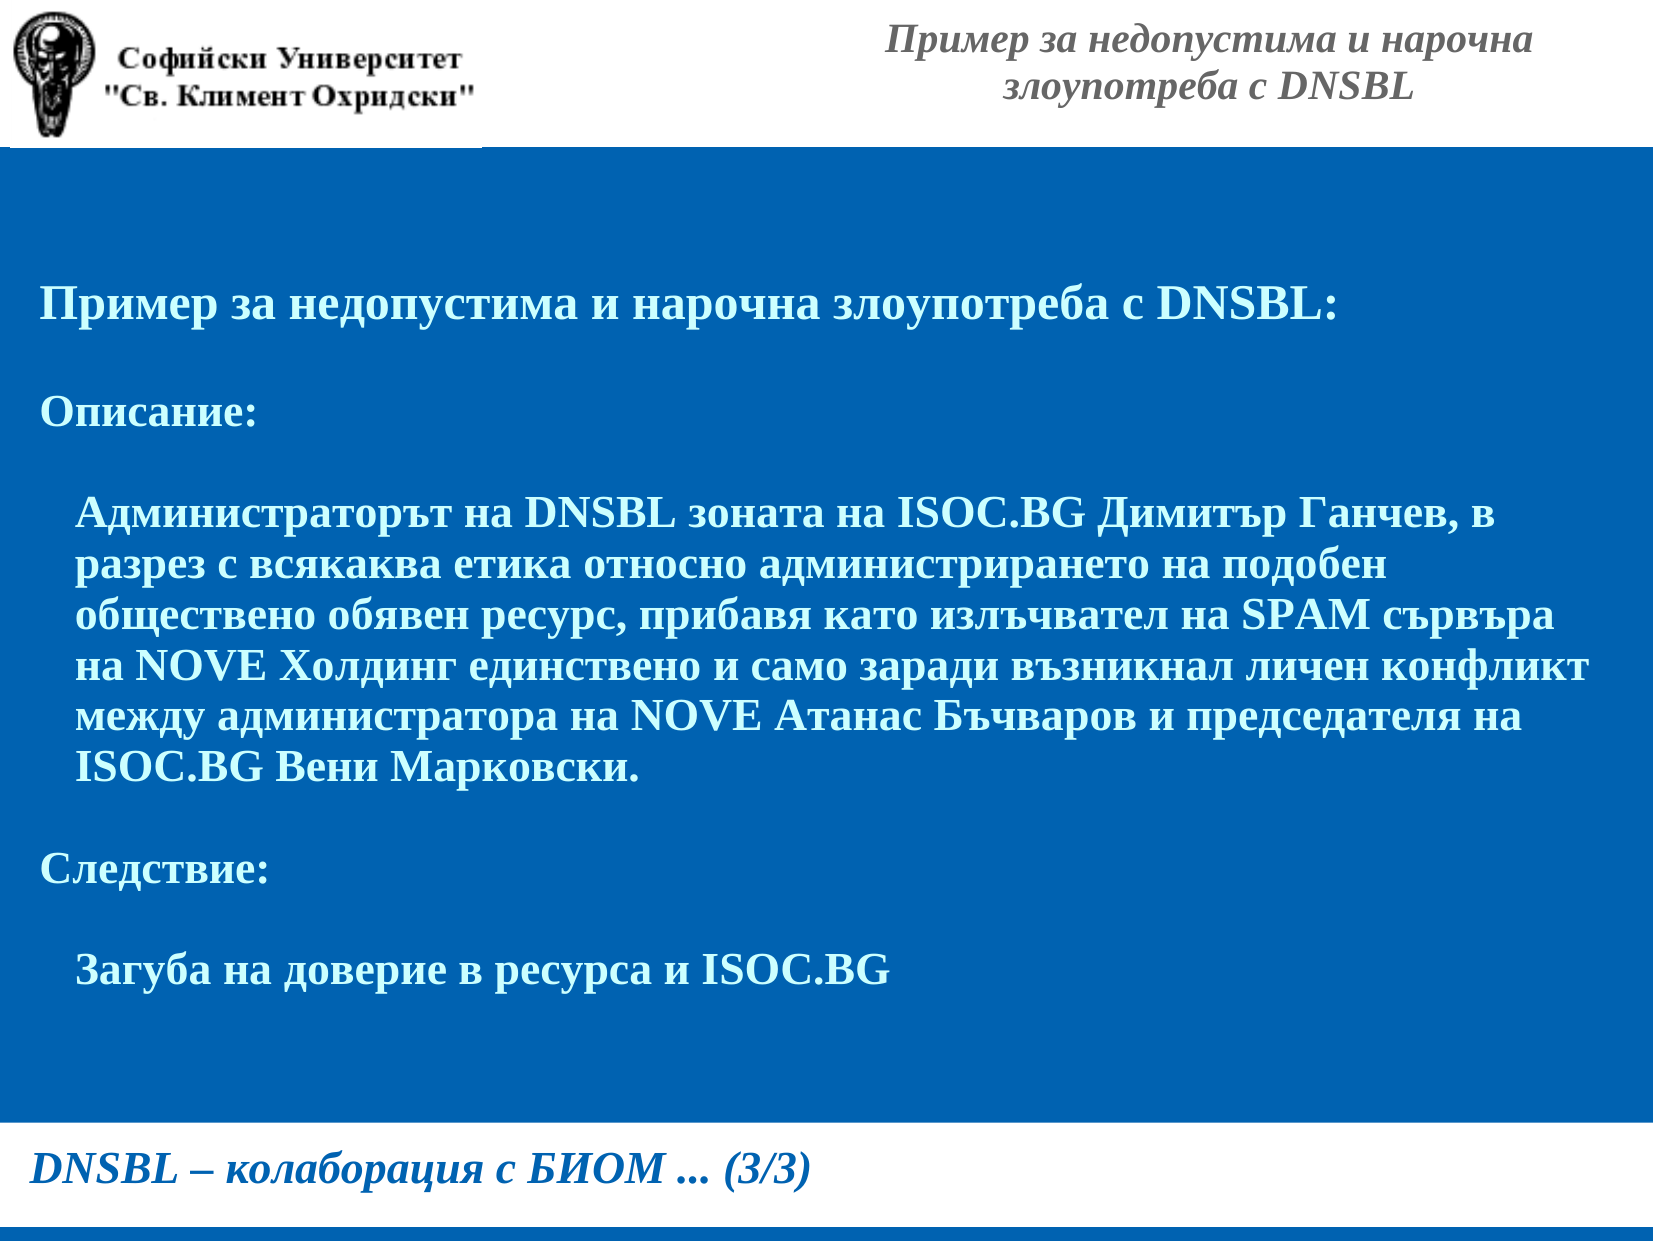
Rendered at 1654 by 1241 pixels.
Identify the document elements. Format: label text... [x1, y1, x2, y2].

text_box Пример за недопустима и нарочна злоупотреба с DNSBL: Описание: Администраторът на DNSBL зоната на ISOC.BG Димитър Ганчев, в разрез с всякаква етика относно администрирането на подобен обществено обявен ресурс, прибавя като излъчвател на SPAM сървъра на NOVE Холдинг единствено и само заради възникнал личен конфликт между администратора на NOVE Атанас Бъчваров и председателя на ISOC.BG Вени Марковски. Следствие: Загуба на доверие в ресурса и ISOC.BG [0, 147, 1653, 1123]
title Пример за недопустима и нарочна злоупотреба с DNSBL [767, 0, 1652, 124]
text_box DNSBL – колаборация с БИОМ ... (3/3) [29, 1143, 834, 1211]
picture [10, 0, 482, 148]
